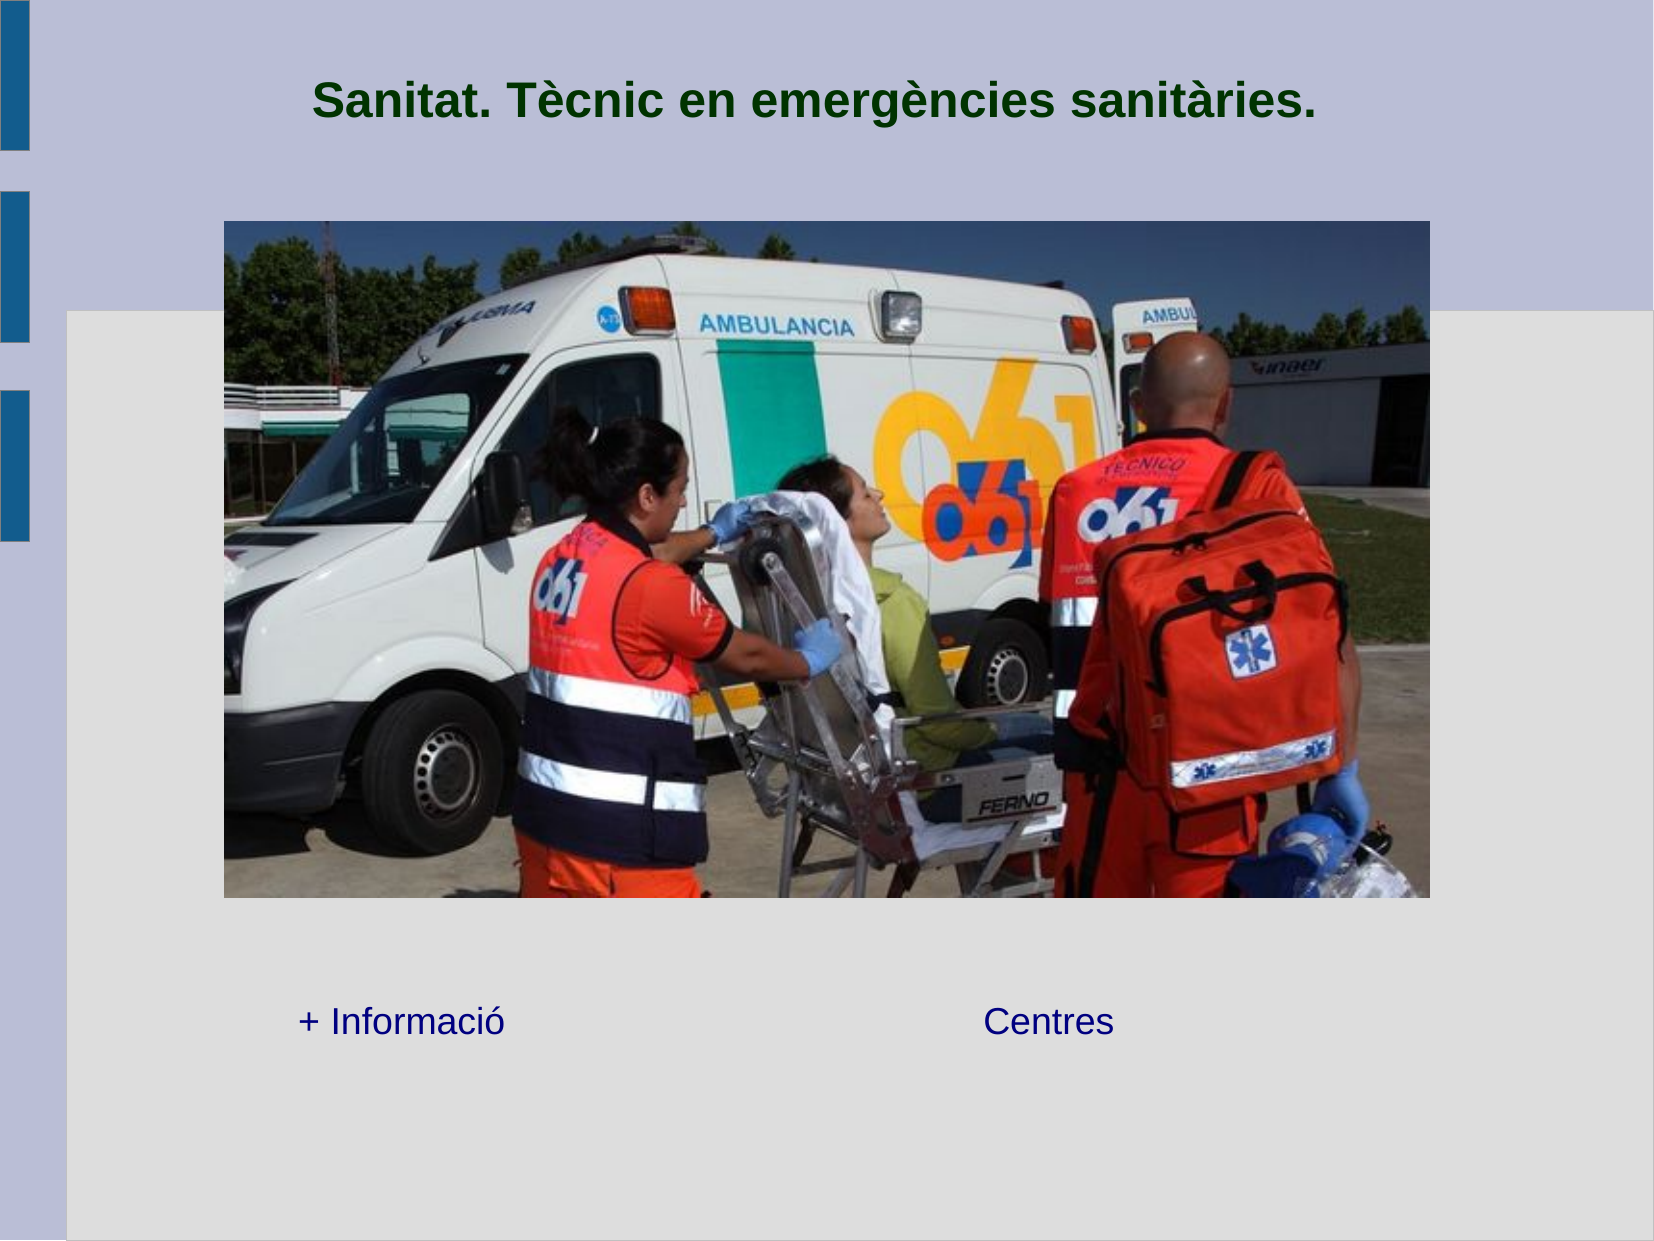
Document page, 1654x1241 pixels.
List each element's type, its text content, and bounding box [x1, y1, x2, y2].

title Sanitat. Tècnic en emergències sanitàries. [106, 59, 1524, 142]
text_box Centres [968, 993, 1157, 1063]
text_box + Informació [283, 993, 547, 1063]
picture [224, 221, 1430, 898]
